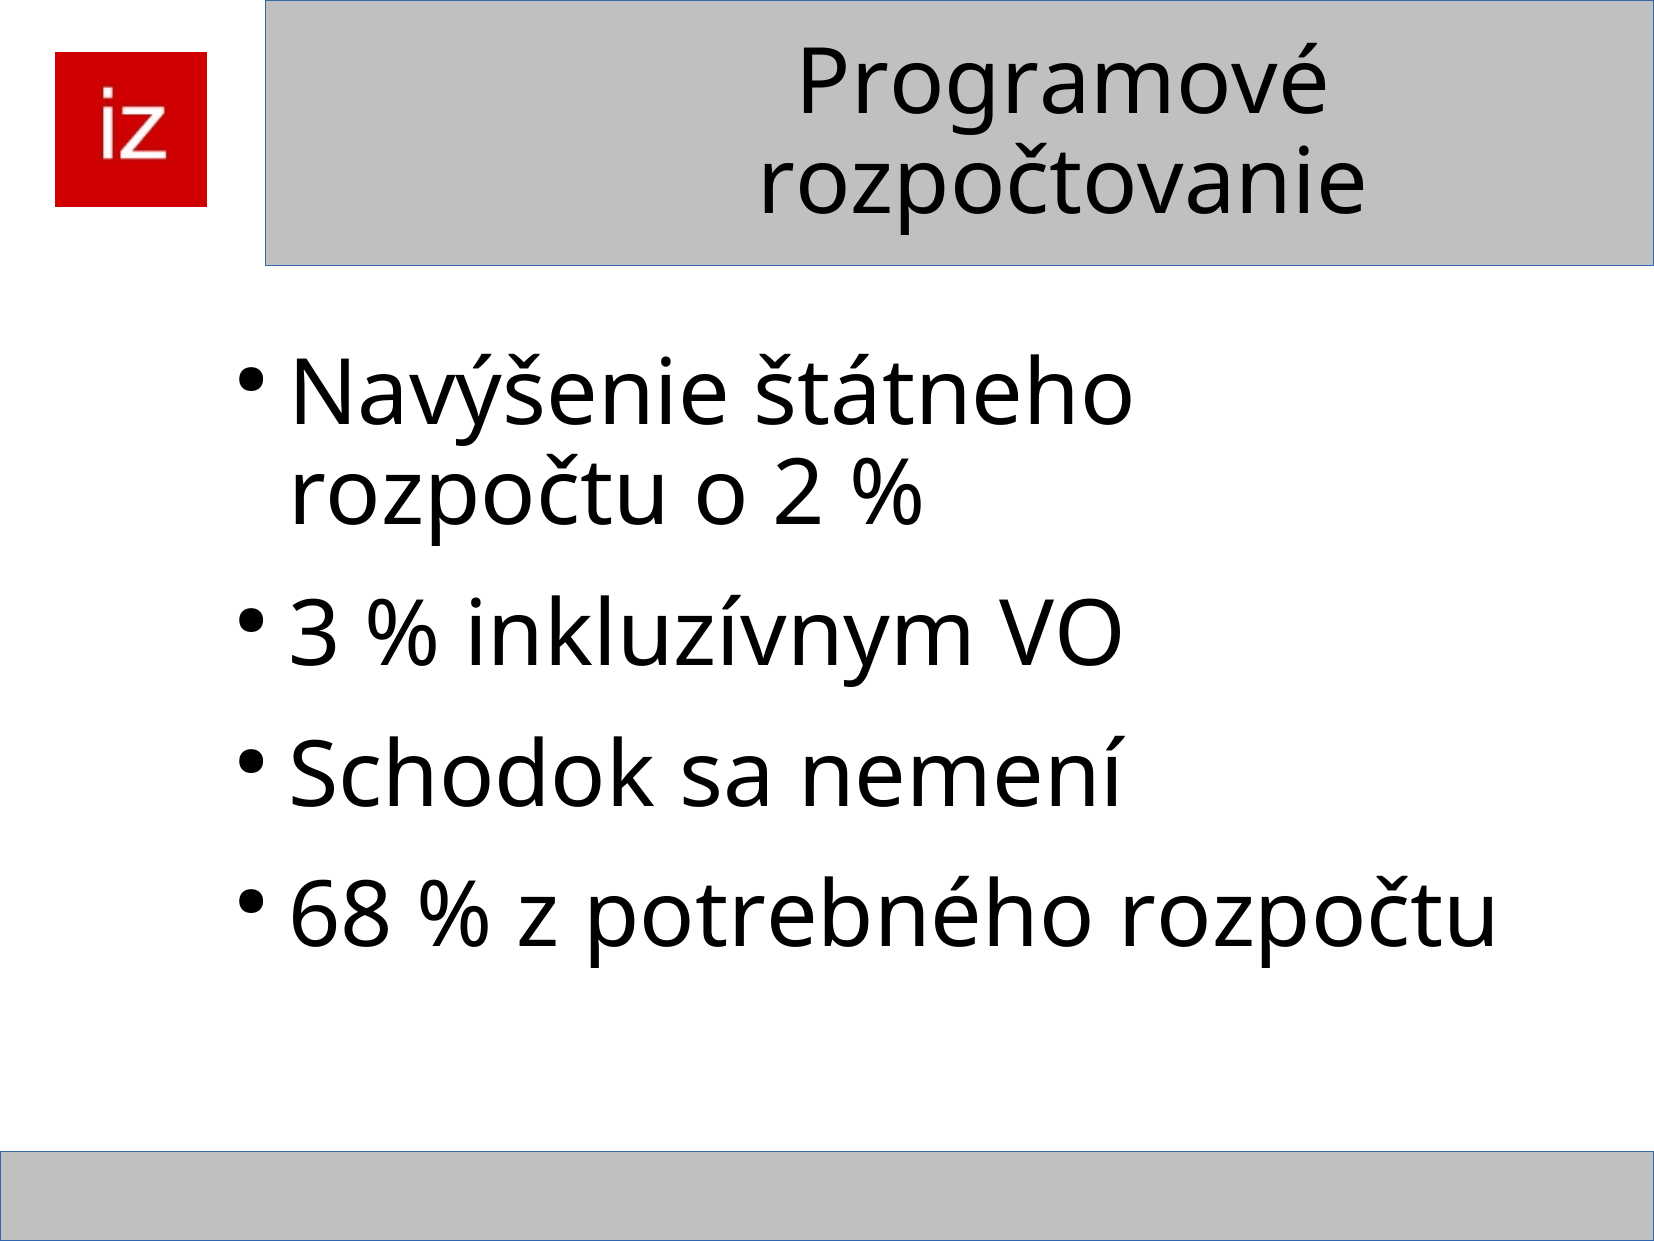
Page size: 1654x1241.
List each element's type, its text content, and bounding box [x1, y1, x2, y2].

title Programové rozpočtovanie [561, 29, 1565, 237]
picture [55, 52, 207, 207]
list Navýšenie štátneho rozpočtu o 2 % 3 % inkluzívnym VO Schodok sa nemení 68 % z potrebného rozpočtu [121, 344, 1533, 1126]
